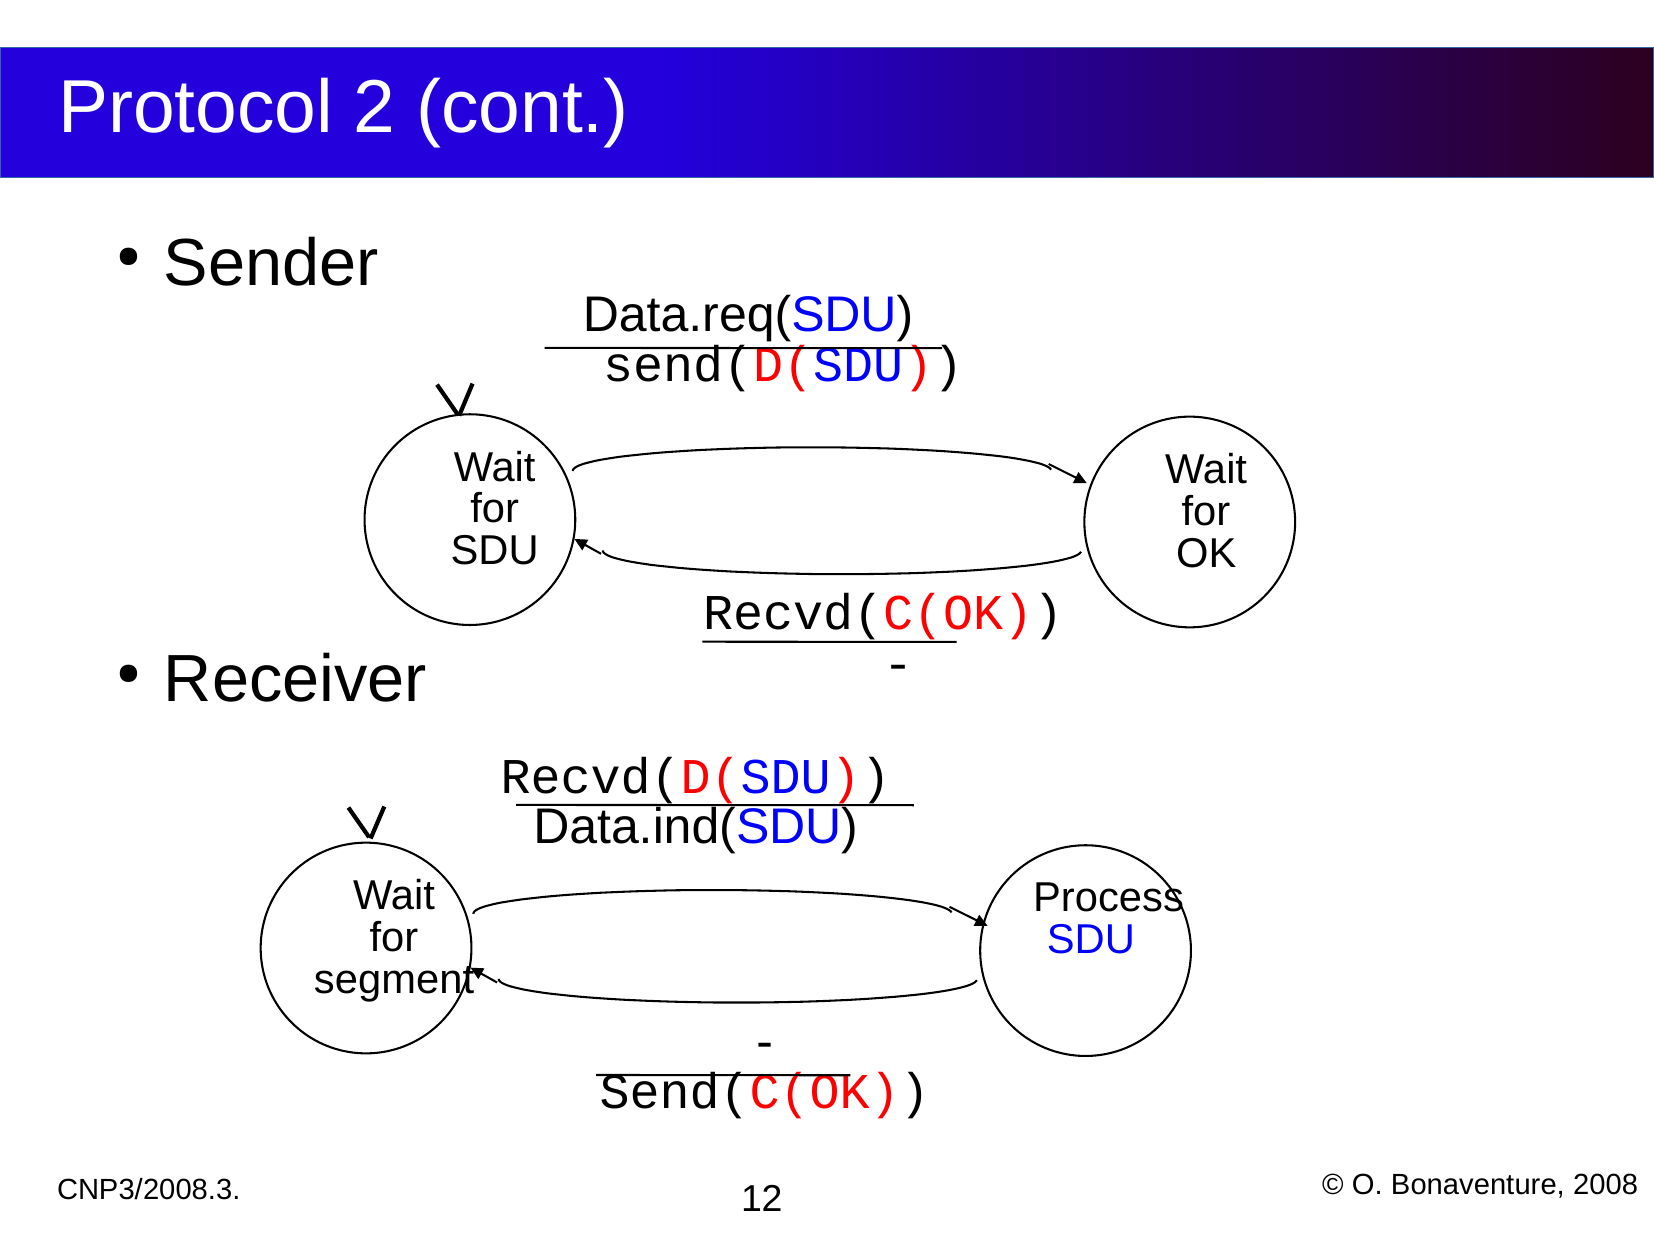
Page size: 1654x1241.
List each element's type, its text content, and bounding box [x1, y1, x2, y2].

text_box Data.req(SDU) send(D(SDU)) [547, 291, 984, 392]
text_box Process SDU [997, 878, 1185, 963]
list Sender Receiver [116, 231, 1529, 1241]
text_box CNP3/2008.3. [21, 1176, 116, 1212]
title Protocol 2 (cont.) [10, 0, 1000, 219]
text_box Recvd(C(OK)) - [667, 589, 1094, 691]
text_box Wait for SDU [415, 447, 539, 574]
text_box © O. Bonaventure, 2008 [1529, 1170, 1639, 1201]
text_box Wait for OK [1129, 450, 1248, 577]
text_box - Send(C(OK)) [564, 1017, 930, 1119]
text_box Recvd(D(SDU)) Data.ind(SDU) [465, 752, 891, 854]
text_box Wait for segment [278, 876, 475, 1003]
